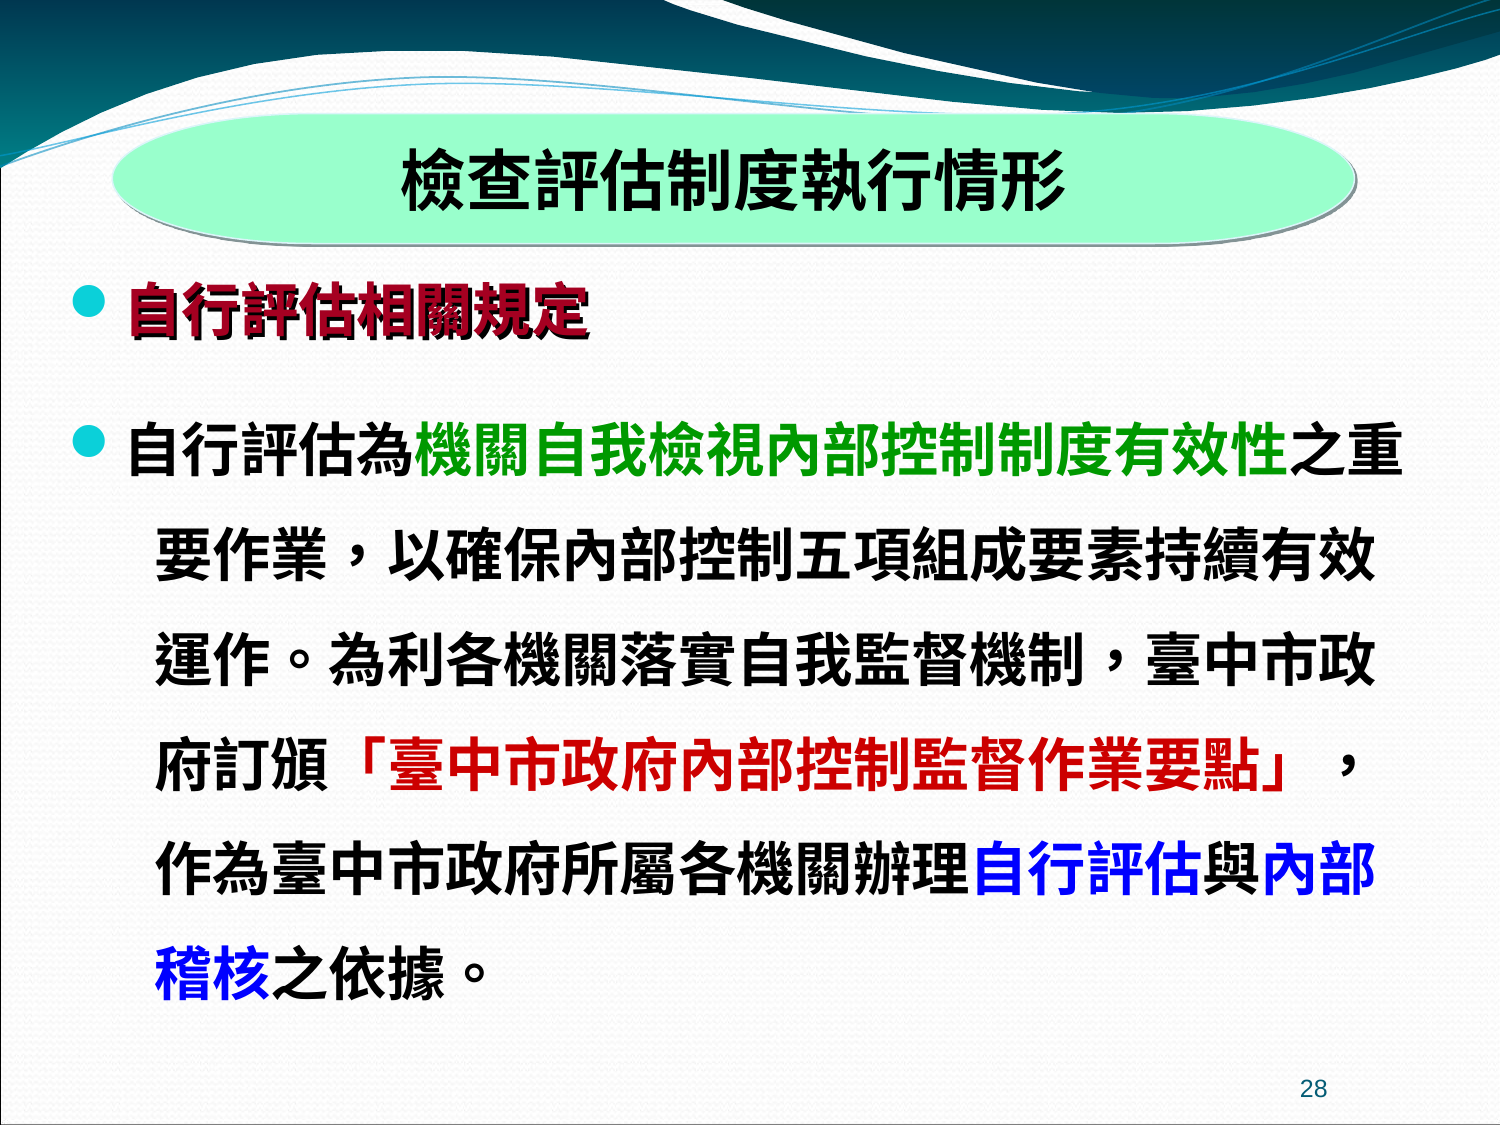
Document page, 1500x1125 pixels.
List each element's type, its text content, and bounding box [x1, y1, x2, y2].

text_box 檢查評估制度執行情形 [112, 113, 1355, 244]
text_box [1299, 1042, 1426, 1103]
list 自行評估相關規定 自行評估為機關自我檢視內部控制制度有效性之重要作業，以確保內部控制五項組成要素持續有效運作。為利各機關落實自我監督機制，臺中市政府訂頒「臺中市政府內部控制監督作業要點」，作為臺中市政府所屬各機關辦理自行評估與內部稽核之依據。 [53, 255, 1436, 1035]
